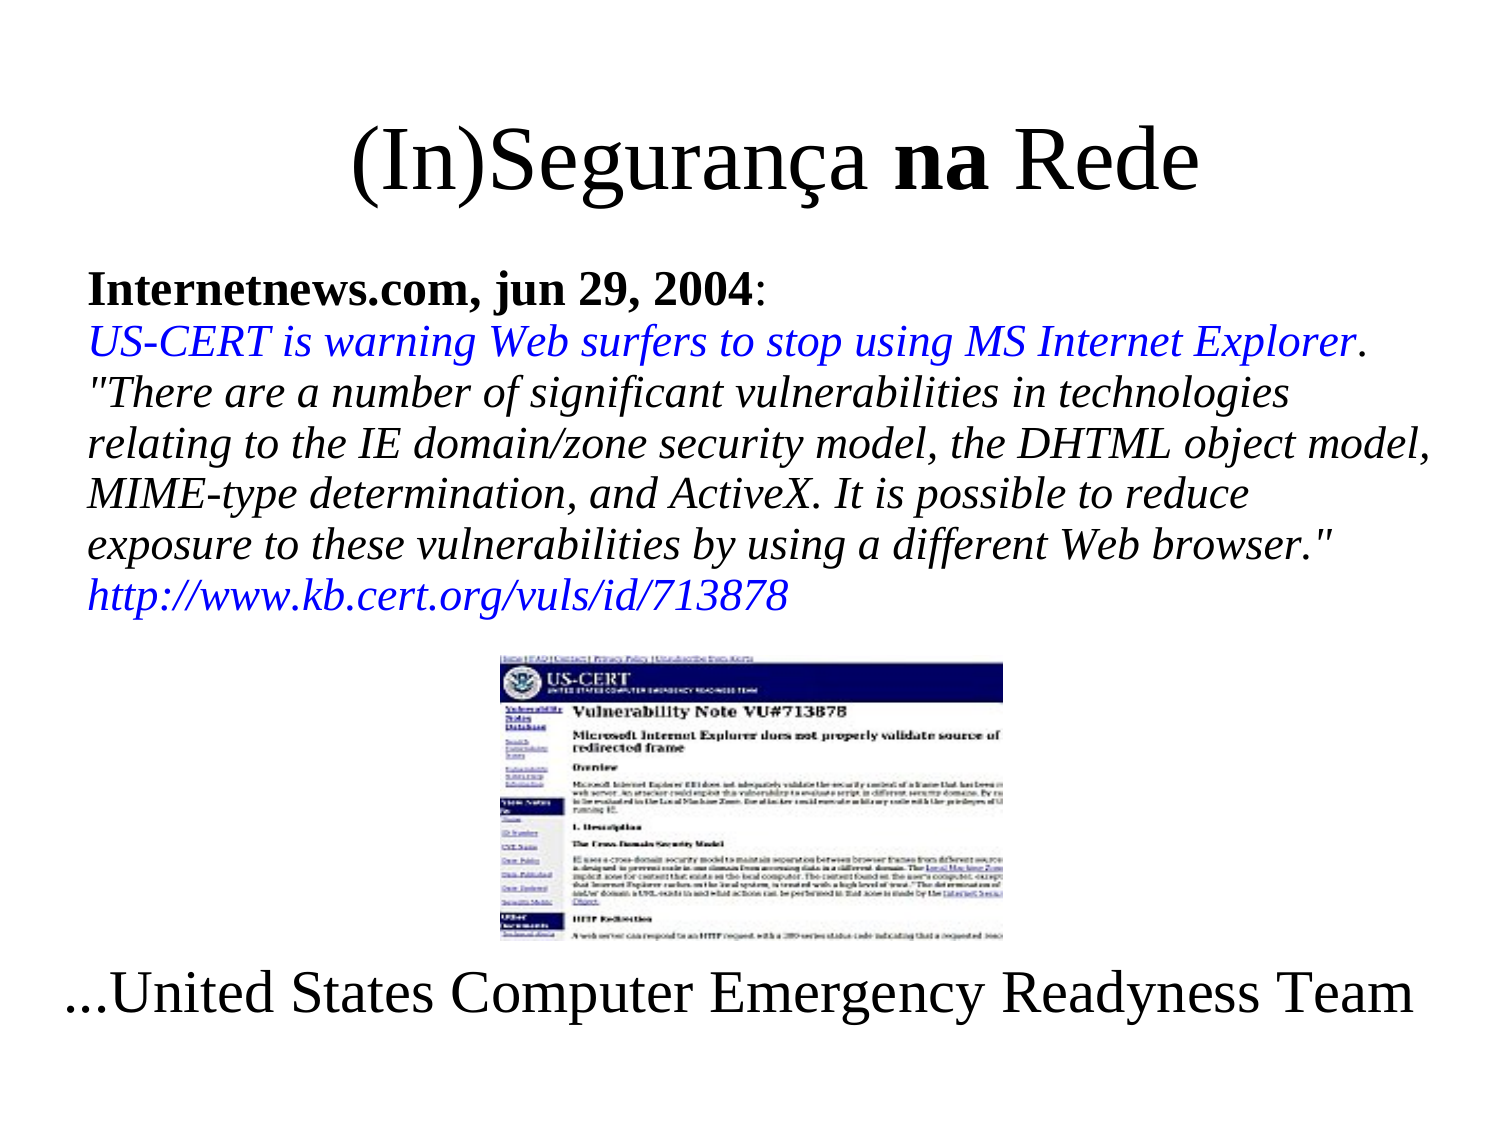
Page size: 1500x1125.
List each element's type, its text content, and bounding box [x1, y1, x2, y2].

text_box ...United States Computer Emergency Readyness Team [56, 957, 1439, 1027]
title (In)Segurança na Rede [138, 65, 1414, 253]
picture [500, 655, 1003, 941]
text_box Internetnews.com, jun 29, 2004: US-CERT is warning Web surfers to stop using MS Internet Explorer. "There are a number of significant vulnerabilities in technologies relating to the IE domain/zone security model, the DHTML object model, MIME-type determination, and ActiveX. It is possible to reduce exposure to these vulnerabilities by using a different Web browser." http://www.kb.cert.org/vuls/id/713878 [86, 260, 1444, 621]
